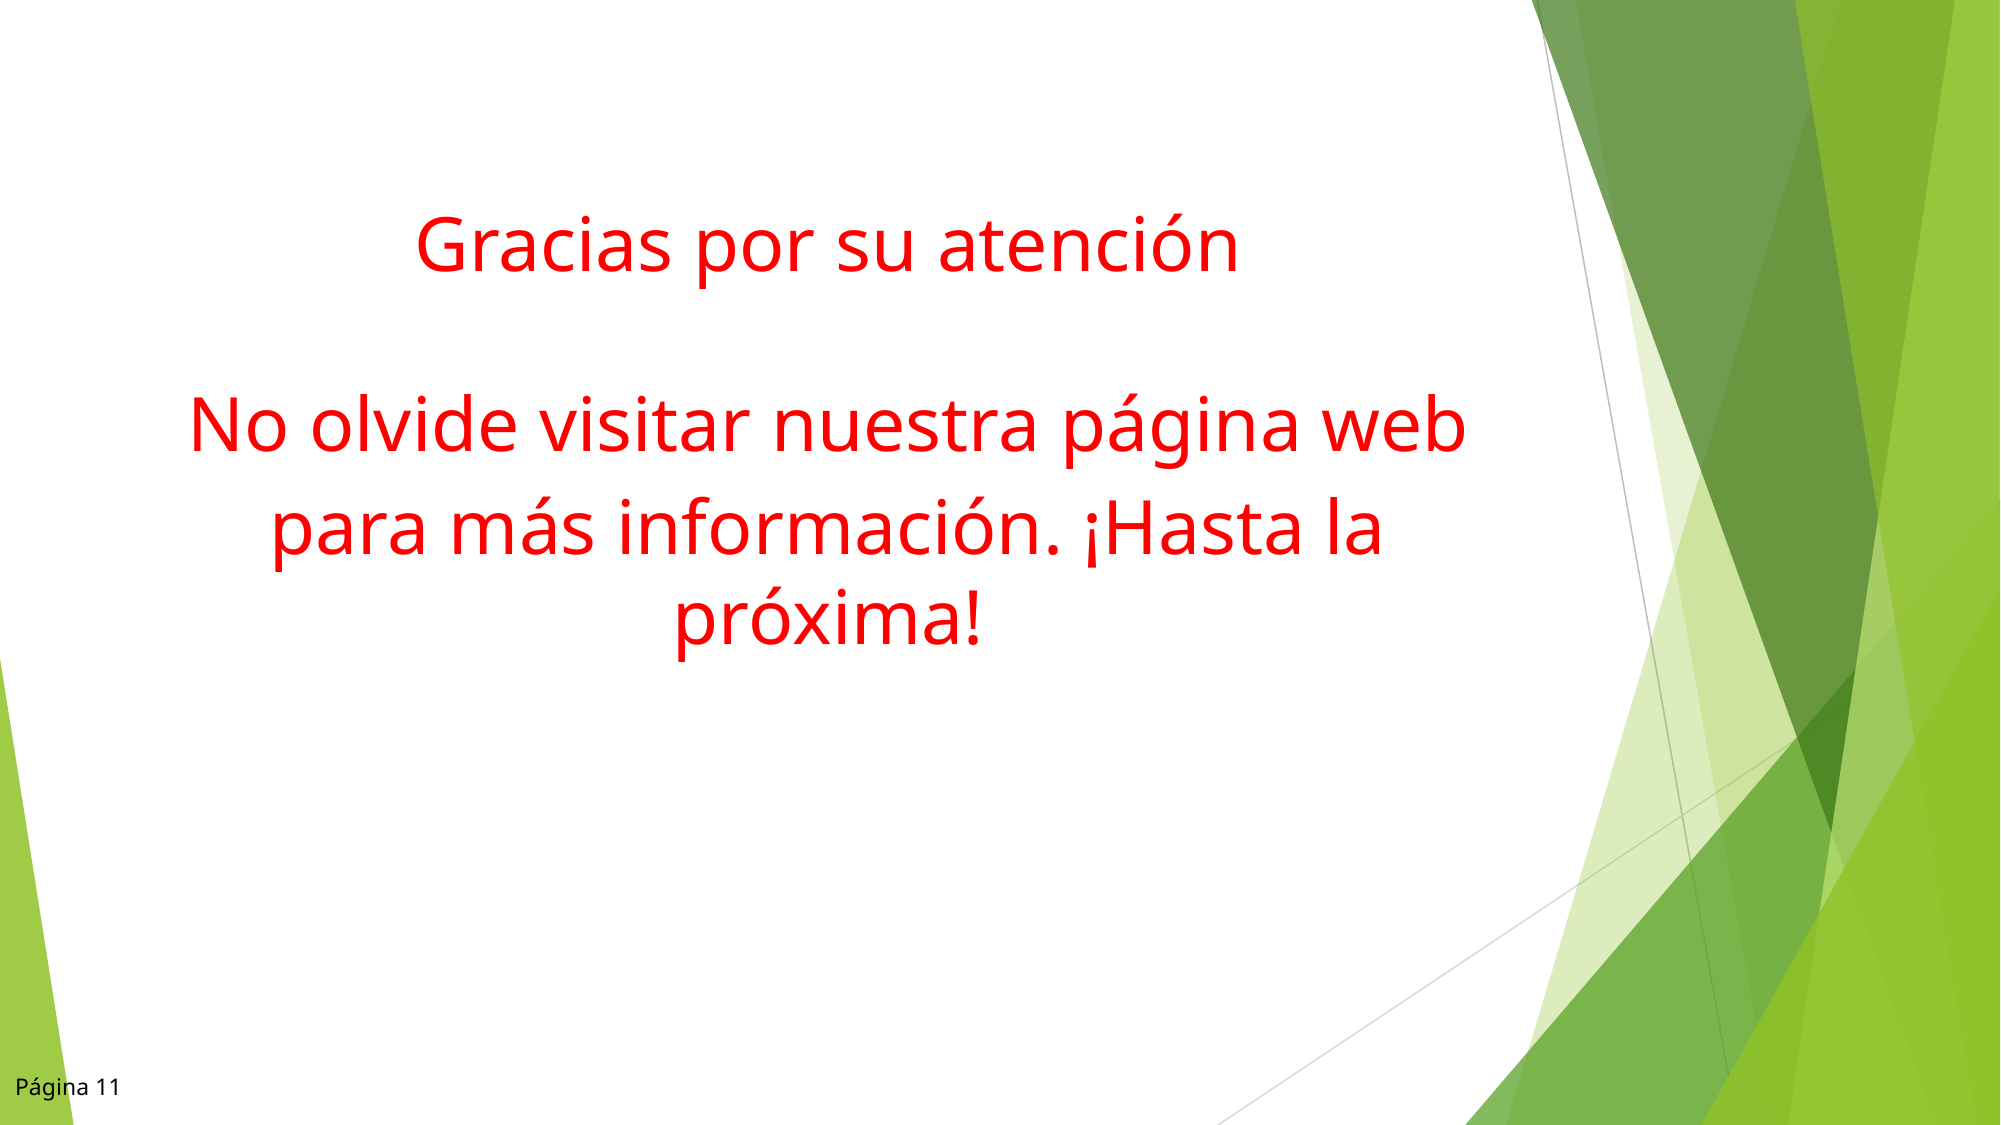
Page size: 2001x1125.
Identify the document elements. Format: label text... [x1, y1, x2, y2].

title Gracias por su atención No olvide visitar nuestra página web para más información. ¡Hasta la próxima! [123, 189, 1534, 407]
text_box Página 11 [0, 1065, 1034, 1125]
